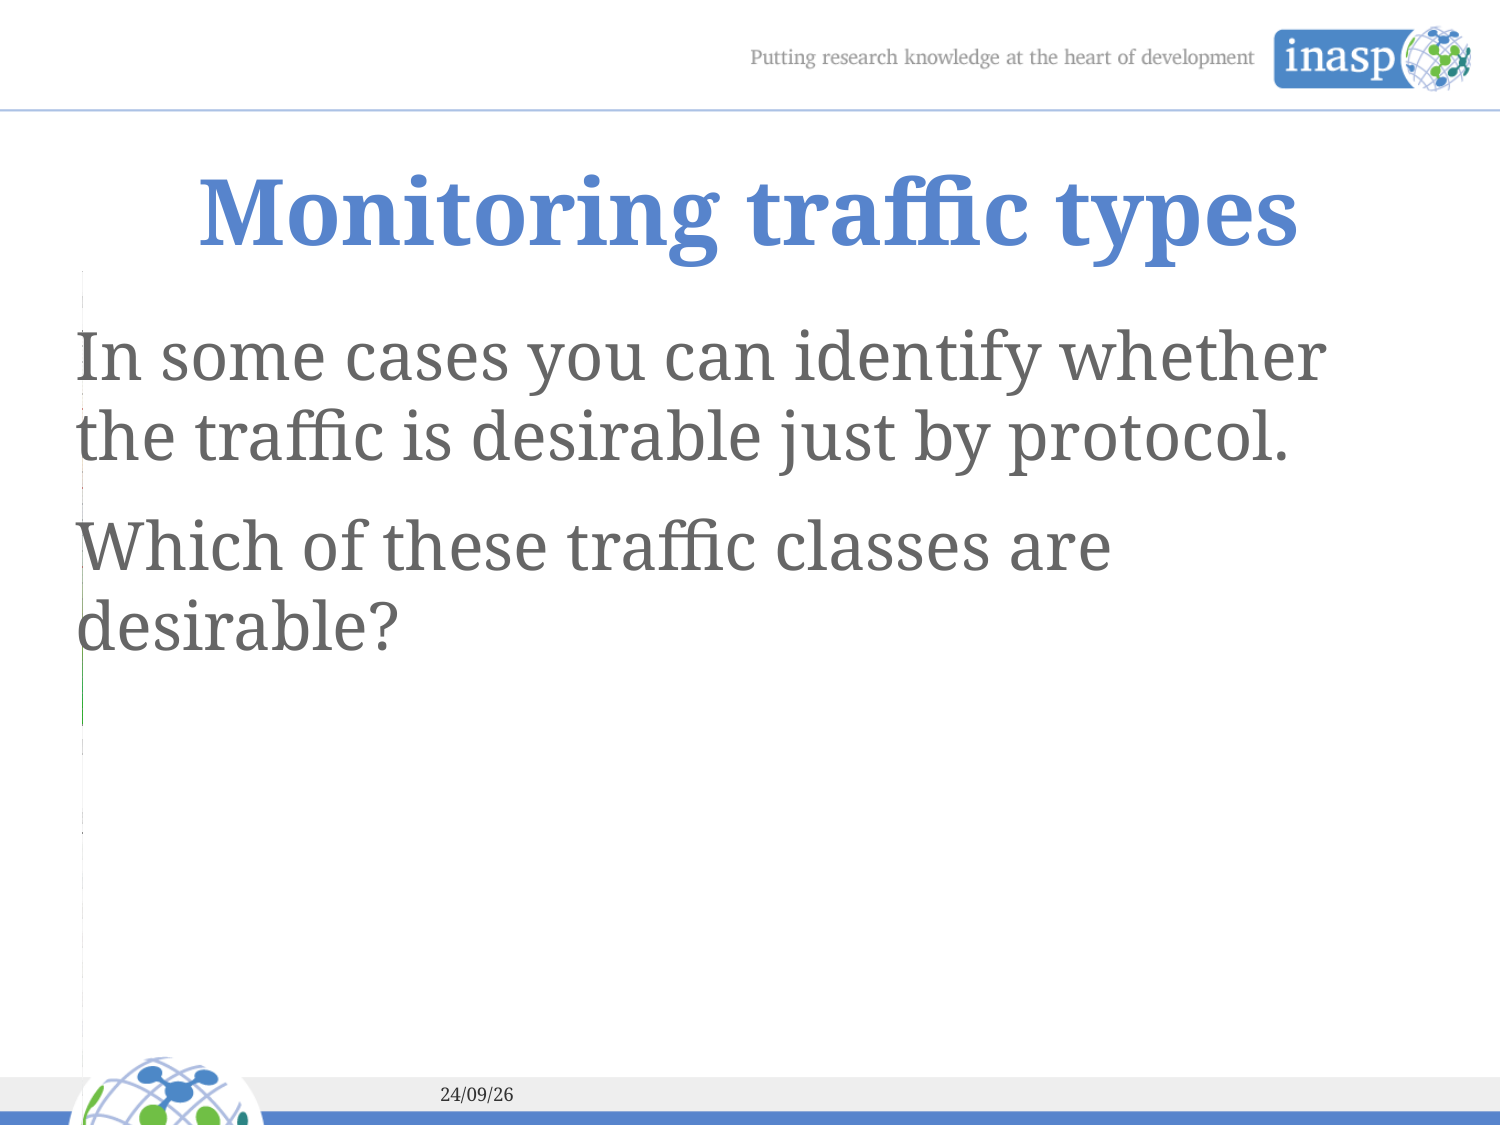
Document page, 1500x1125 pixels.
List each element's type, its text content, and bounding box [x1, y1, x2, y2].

picture [0, 0, 1500, 1125]
title Monitoring traffic types [75, 129, 1426, 313]
list In some cases you can identify whether the traffic is desirable just by protocol. Which of these traffic classes are desirable? [75, 313, 1426, 967]
